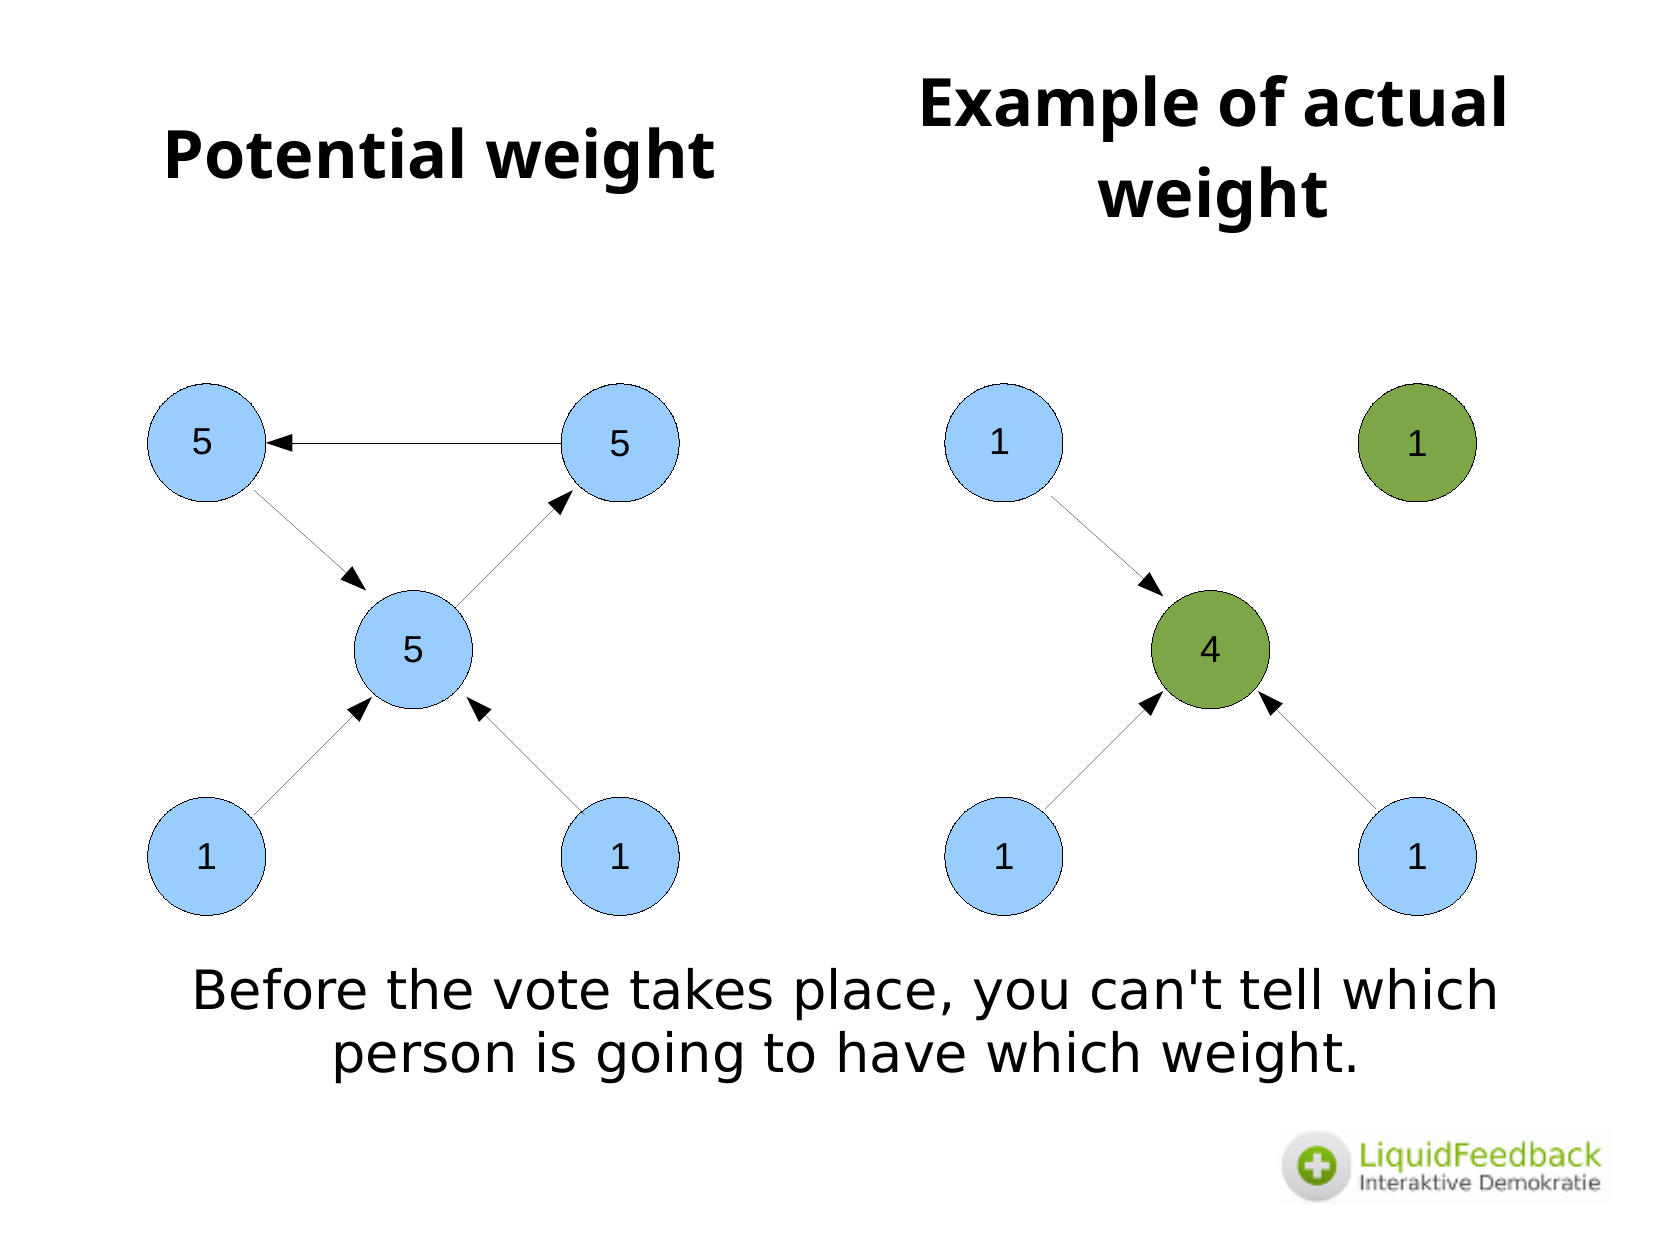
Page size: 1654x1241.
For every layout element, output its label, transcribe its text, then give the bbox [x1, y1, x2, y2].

text_box Before the vote takes place, you can't tell which person is going to have which weight. [177, 951, 1535, 1088]
text_box 5 [177, 413, 228, 471]
title Potential weight [82, 49, 798, 257]
text_box 5 [354, 590, 473, 709]
text_box 1 [944, 797, 1063, 916]
picture [1276, 1127, 1613, 1205]
text_box [147, 383, 266, 502]
text_box 1 [974, 413, 1025, 471]
text_box 1 [147, 797, 266, 916]
text_box 1 [1358, 797, 1477, 916]
text_box 4 [1151, 590, 1270, 709]
text_box 5 [561, 383, 680, 502]
text_box 1 [561, 797, 680, 916]
text_box [944, 383, 1063, 502]
text_box 1 [1358, 383, 1477, 502]
title Example of actual weight [856, 42, 1571, 250]
